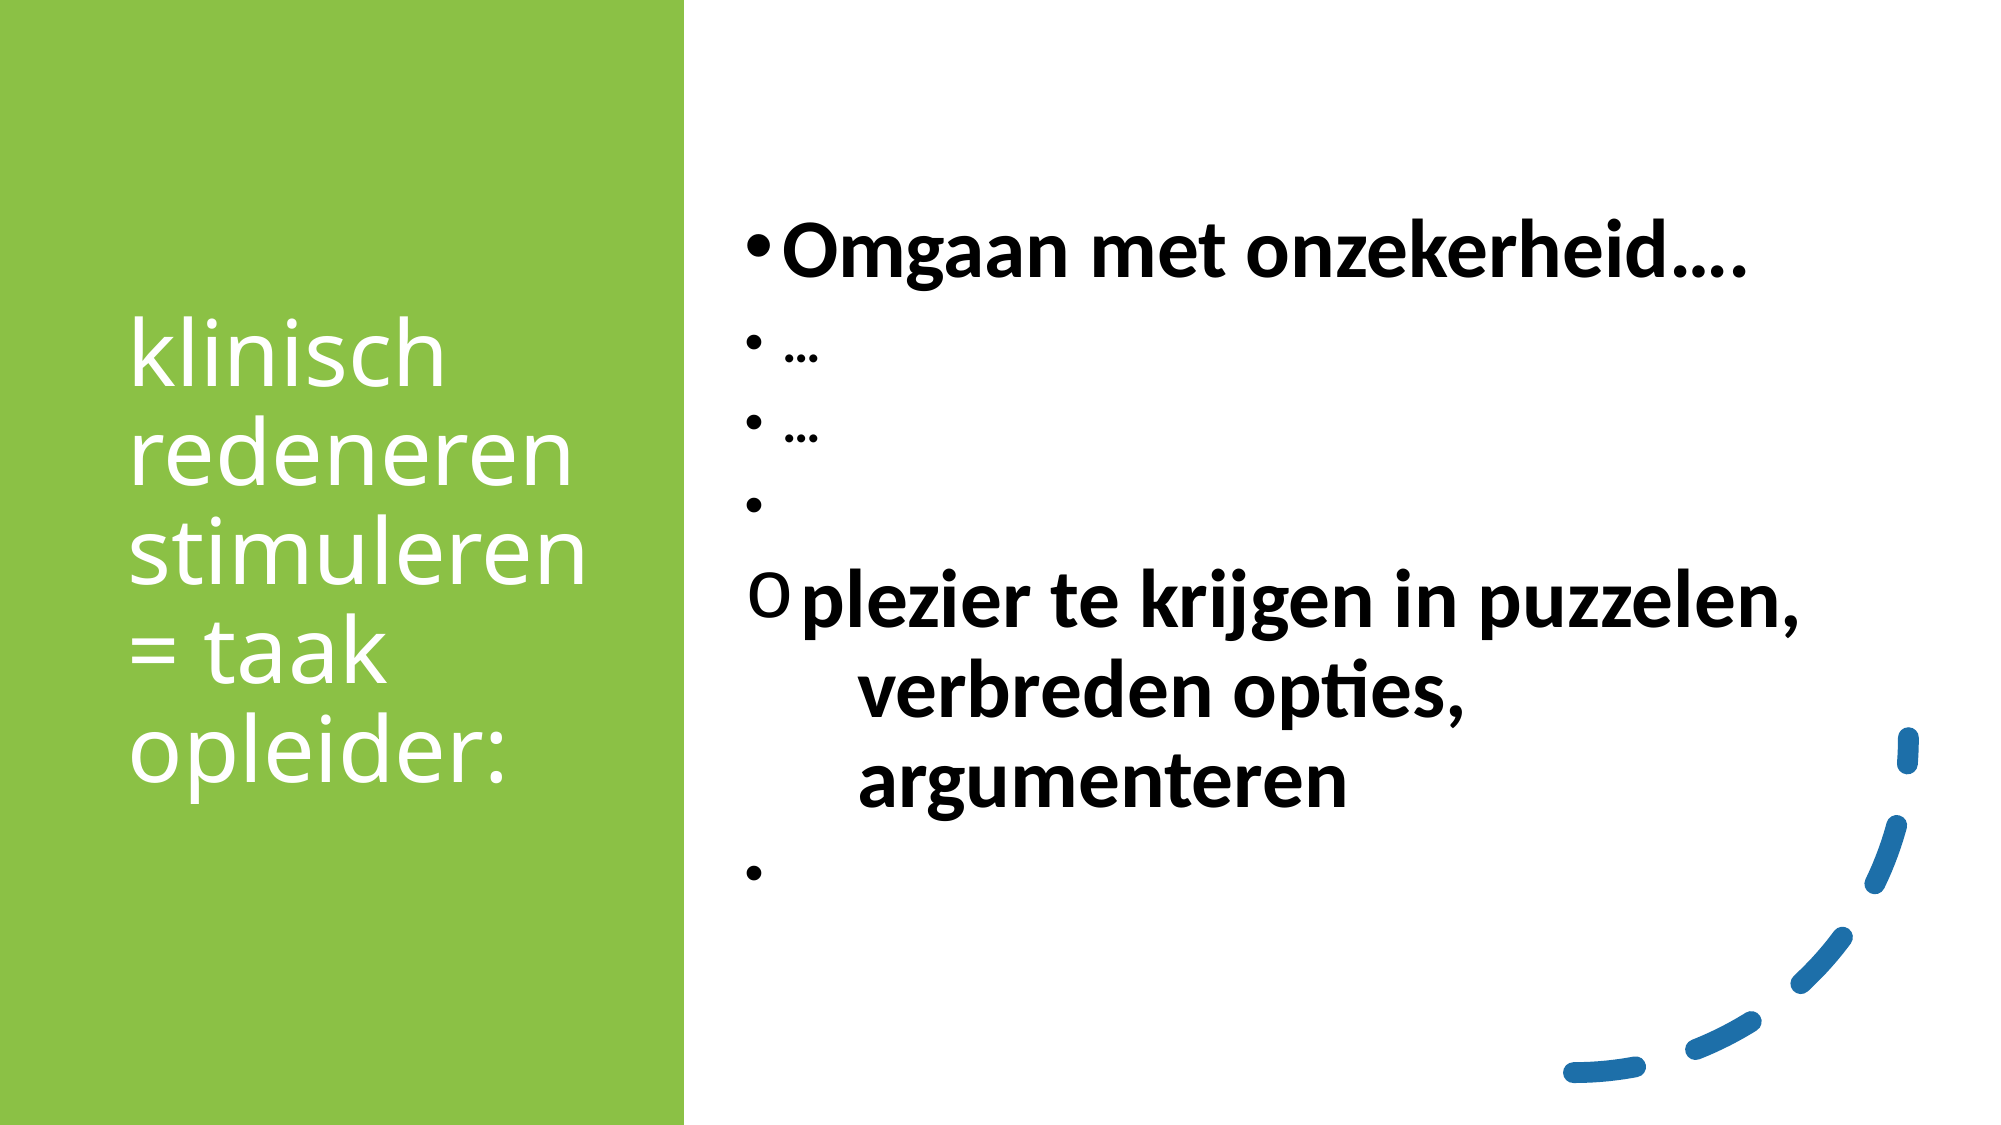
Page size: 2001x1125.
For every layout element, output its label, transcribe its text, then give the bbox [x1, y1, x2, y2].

text_box [0, 0, 2000, 1125]
title klinisch redeneren stimuleren = taak opleider: [112, 97, 638, 1014]
list Omgaan met onzekerheid…. … … plezier te krijgen in puzzelen, verbreden opties, argumenteren [729, 97, 1863, 1014]
